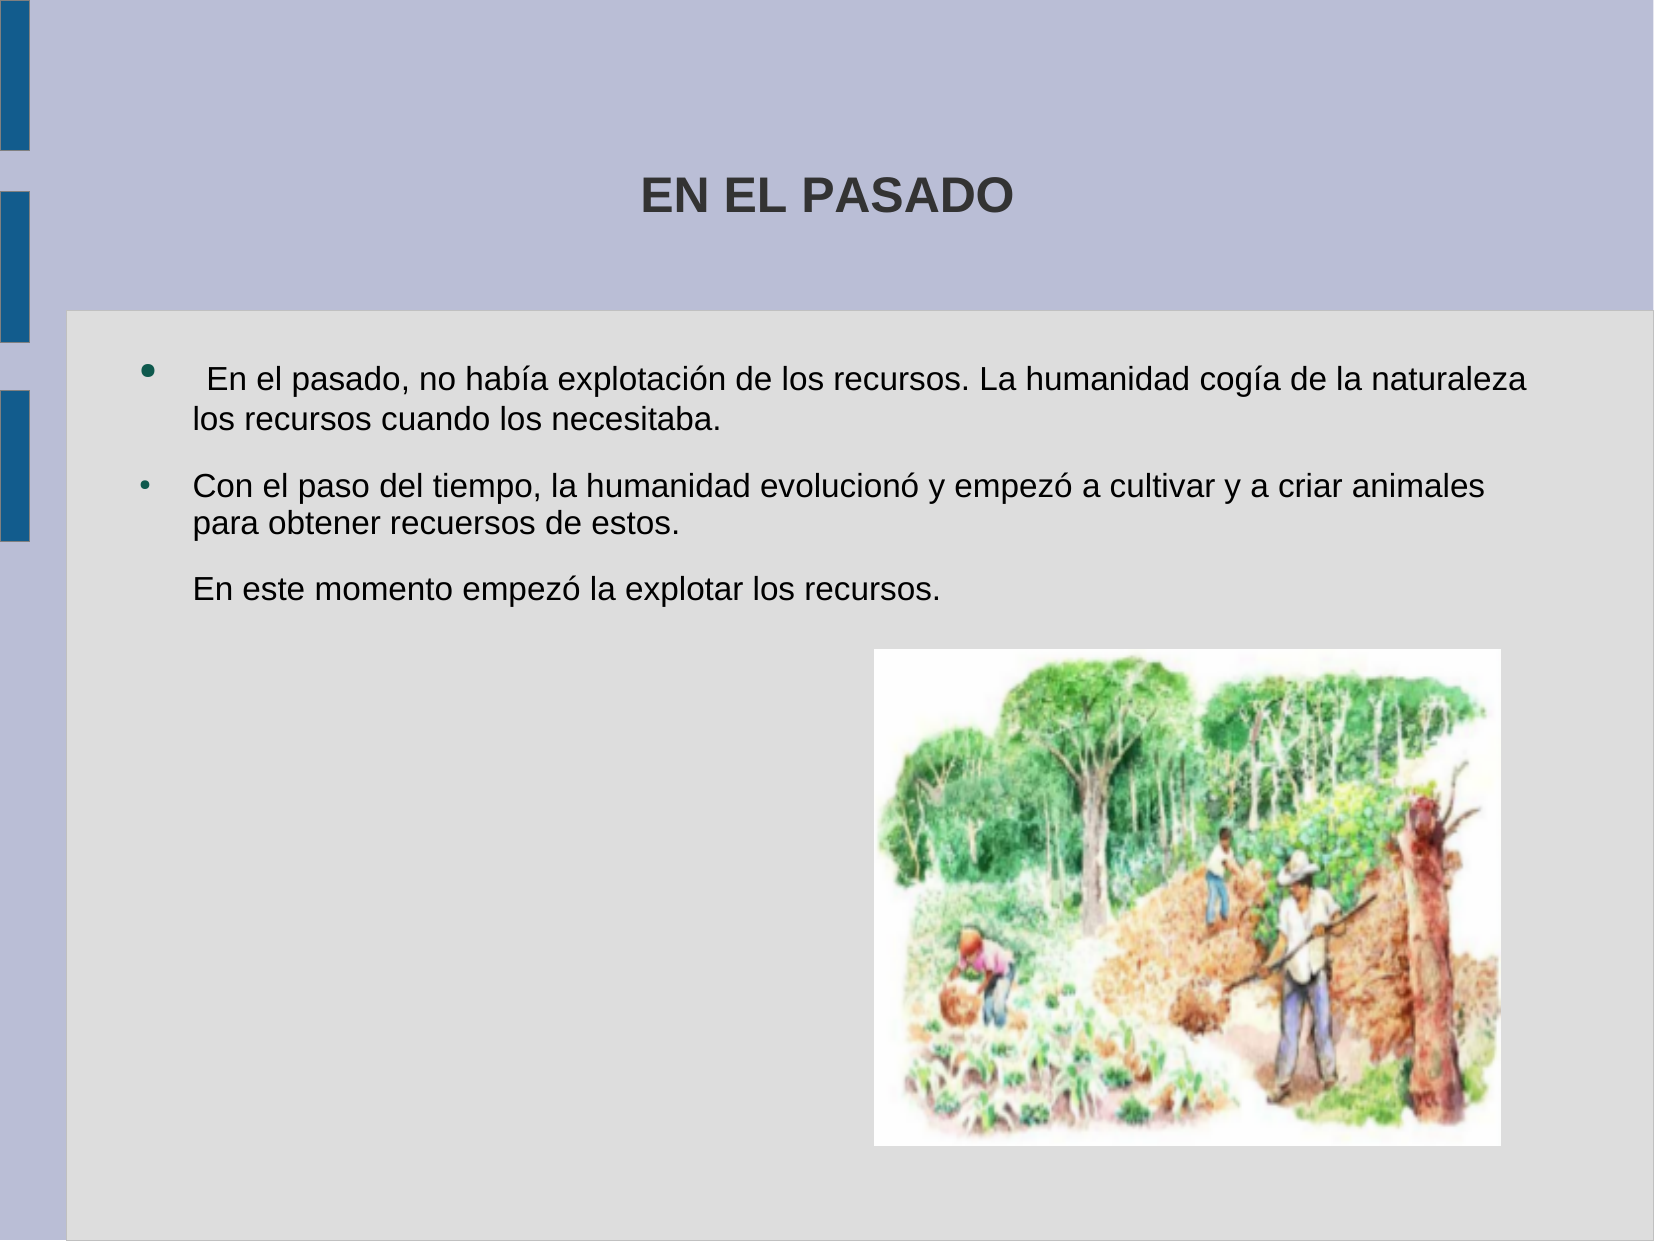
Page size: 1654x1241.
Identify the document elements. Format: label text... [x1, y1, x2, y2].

title EN EL PASADO [121, 91, 1534, 299]
list En el pasado, no había explotación de los recursos. La humanidad cogía de la naturaleza los recursos cuando los necesitaba. Con el paso del tiempo, la humanidad evolucionó y empezó a cultivar y a criar animales para obtener recuersos de estos. En este momento empezó la explotar los recursos. [121, 344, 1534, 1127]
picture [874, 649, 1501, 1146]
